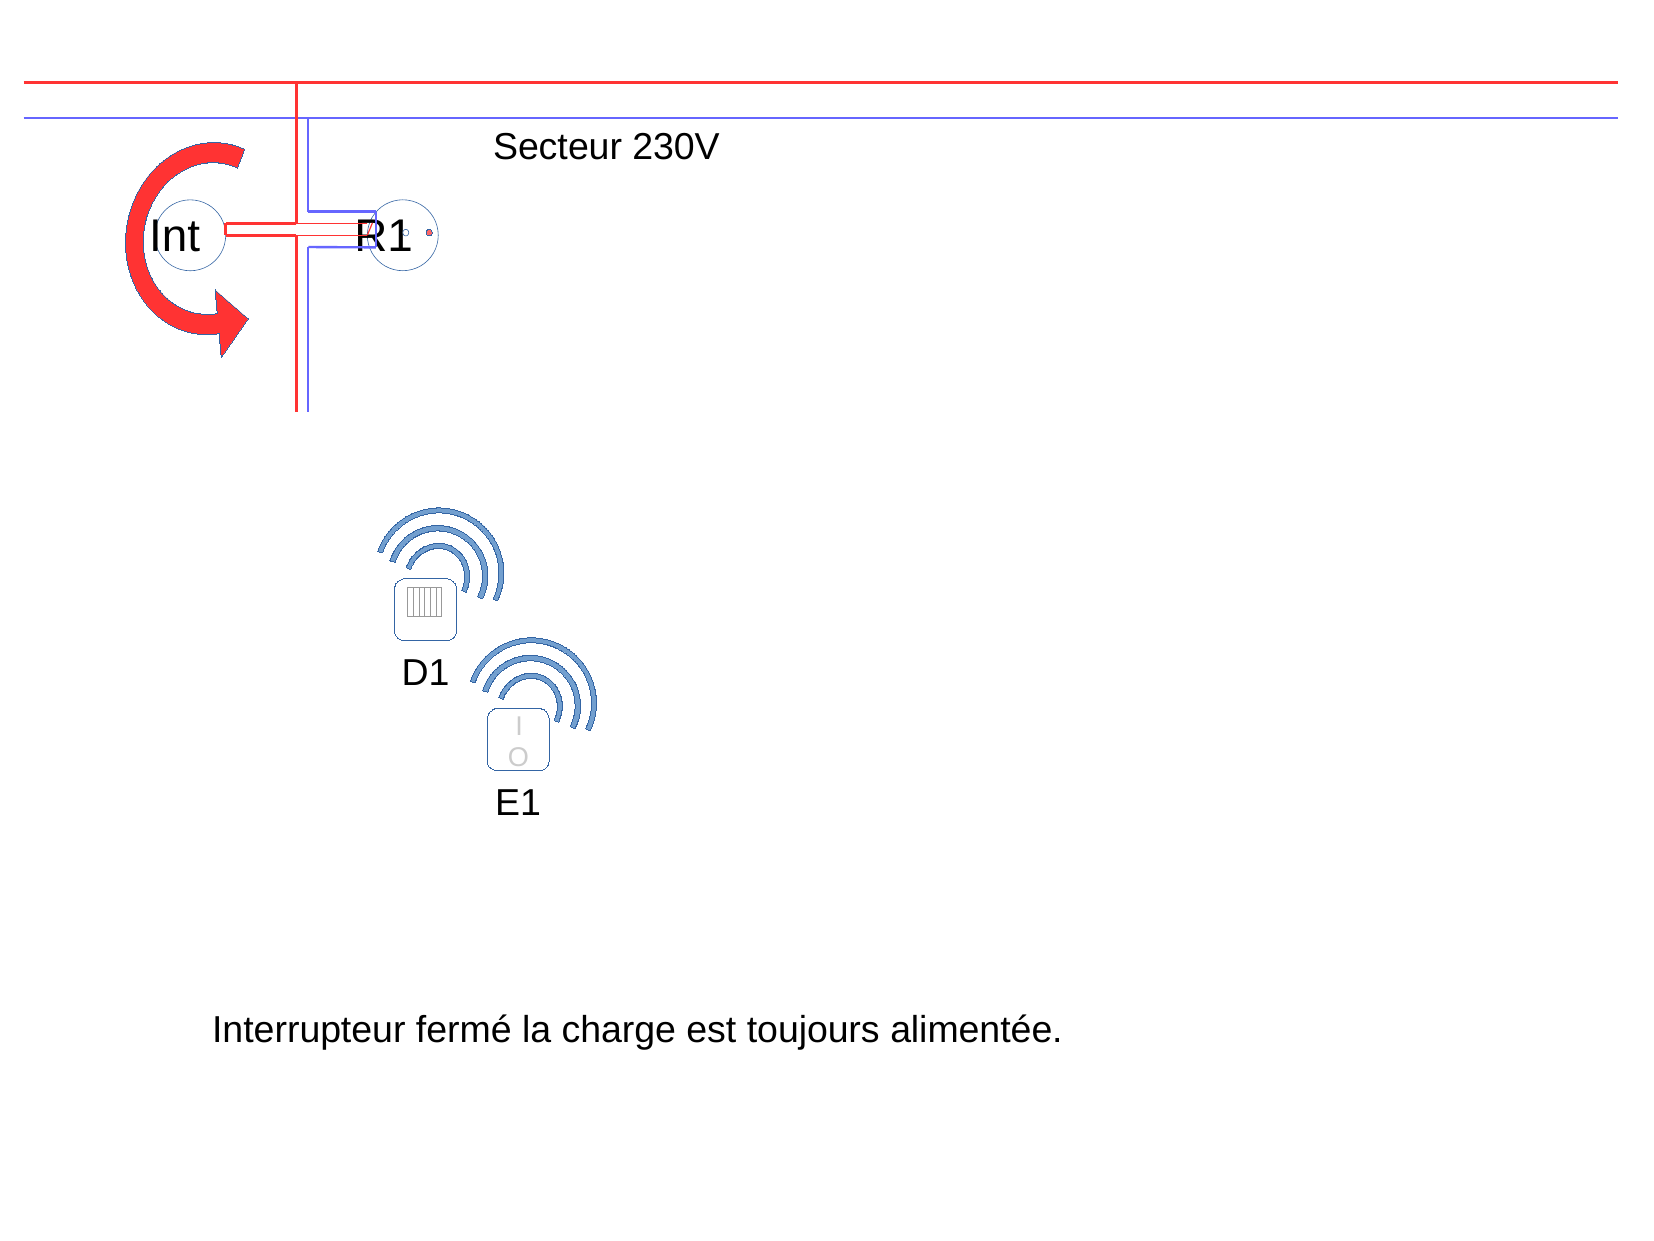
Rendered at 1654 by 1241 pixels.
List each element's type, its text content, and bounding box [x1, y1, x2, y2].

text_box [402, 229, 409, 236]
text_box [482, 655, 581, 729]
text_box Interrupteur fermé la charge est toujours alimentée. [197, 1000, 1080, 1058]
text_box [428, 587, 442, 617]
text_box I O [493, 703, 553, 779]
text_box Int [158, 199, 226, 271]
text_box D1 [394, 578, 457, 641]
text_box [125, 142, 249, 358]
text_box [498, 673, 563, 723]
text_box [427, 525, 488, 599]
text_box [426, 229, 433, 236]
text_box [428, 543, 470, 593]
text_box Secteur 230V [478, 118, 736, 175]
text_box E1 [487, 709, 493, 770]
text_box R1 [370, 199, 439, 271]
text_box R1 [367, 238, 375, 246]
picture [175, 372, 428, 670]
text_box [470, 637, 597, 731]
text_box [427, 507, 504, 601]
text_box R1 [369, 223, 375, 235]
